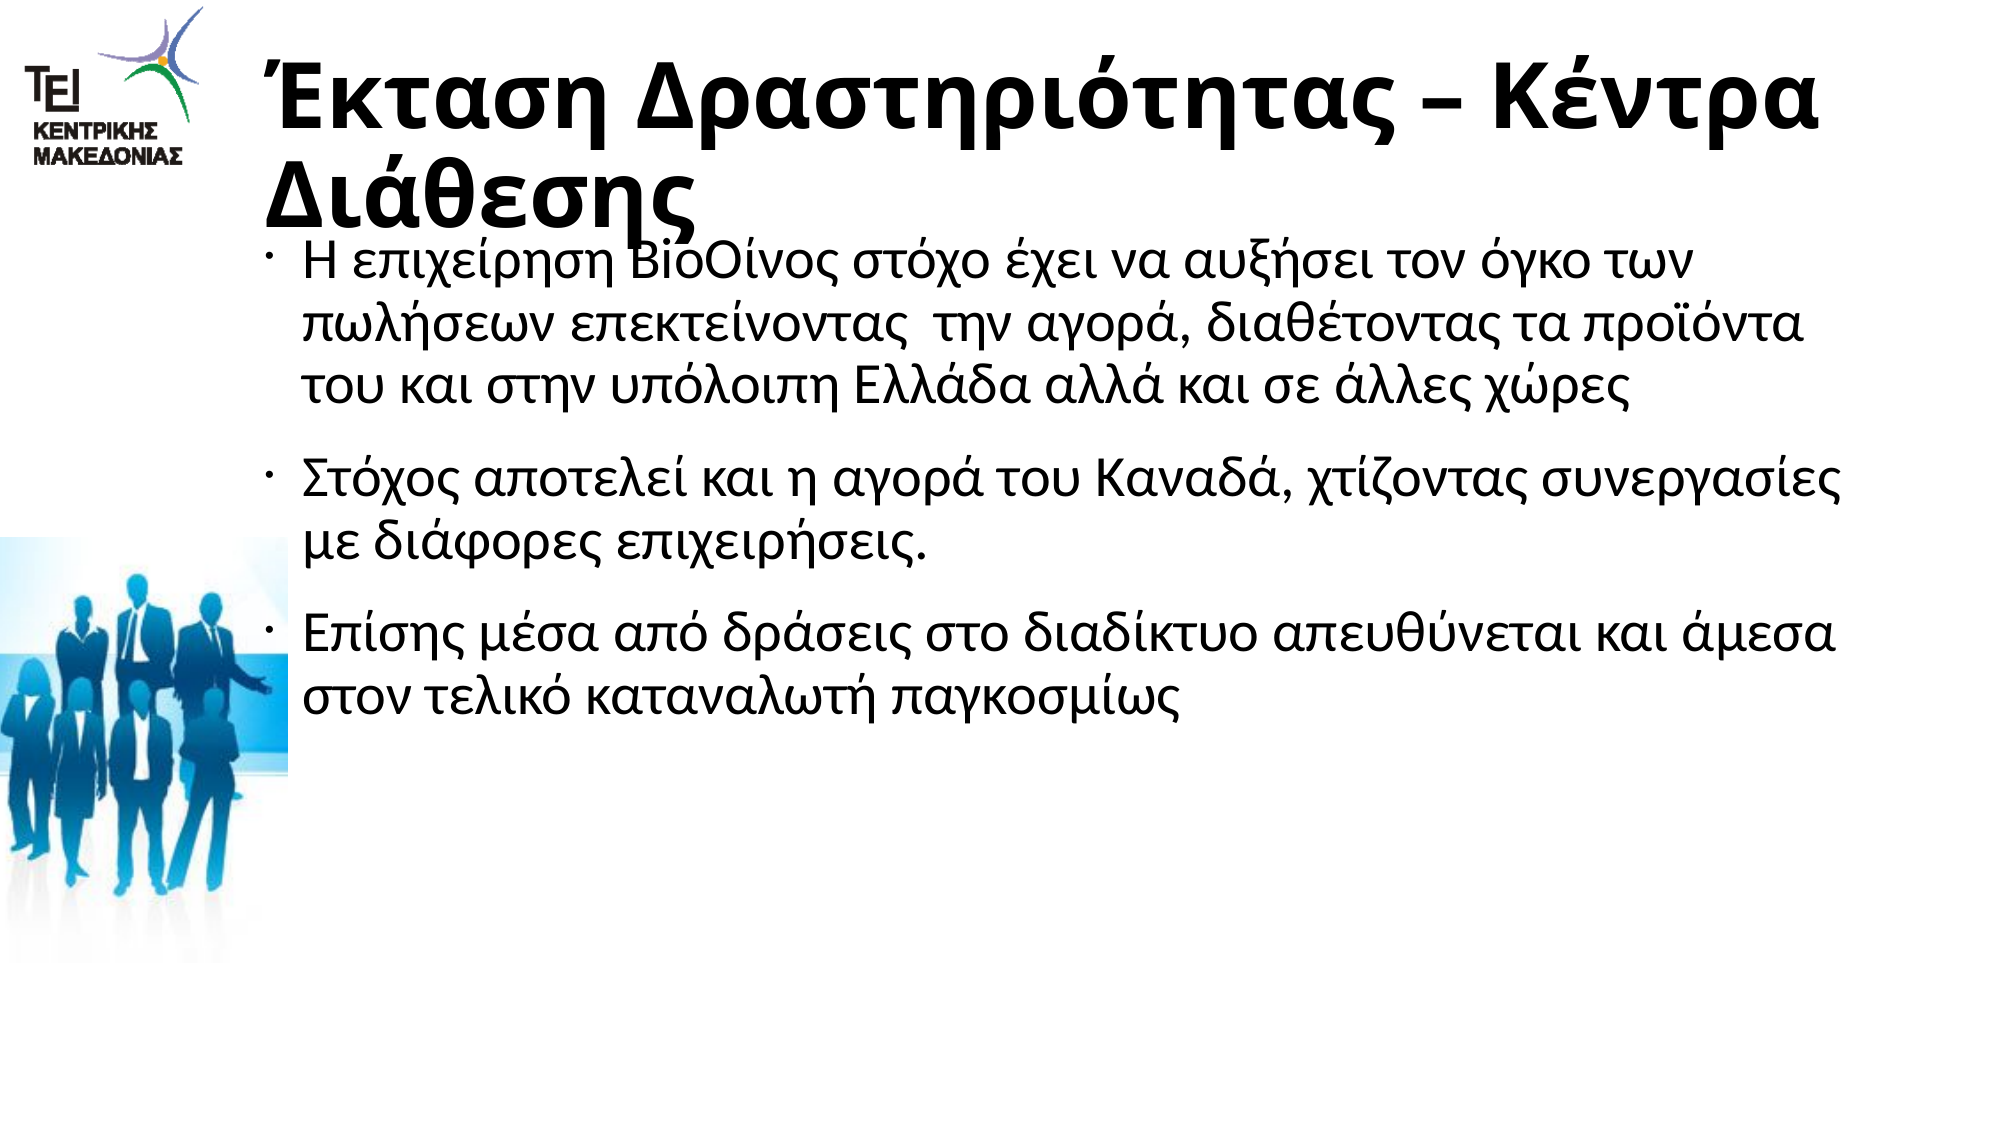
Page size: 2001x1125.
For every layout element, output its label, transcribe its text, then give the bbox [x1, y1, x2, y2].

list Η επιχείρηση BioΟίνος στόχο έχει να αυξήσει τον όγκο των πωλήσεων επεκτείνοντας την αγορά, διαθέτοντας τα προϊόντα του και στην υπόλοιπη Ελλάδα αλλά και σε άλλες χώρες Στόχος αποτελεί και η αγορά του Καναδά, χτίζοντας συνεργασίες με διάφορες επιχειρήσεις. Επίσης μέσα από δράσεις στο διαδίκτυο απευθύνεται και άμεσα στον τελικό καταναλωτή παγκοσμίως [249, 220, 1863, 994]
title Έκταση Δραστηριότητας – Κέντρα Διάθεσης [249, 41, 1863, 192]
picture [0, 0, 135, 169]
picture [0, 537, 249, 963]
